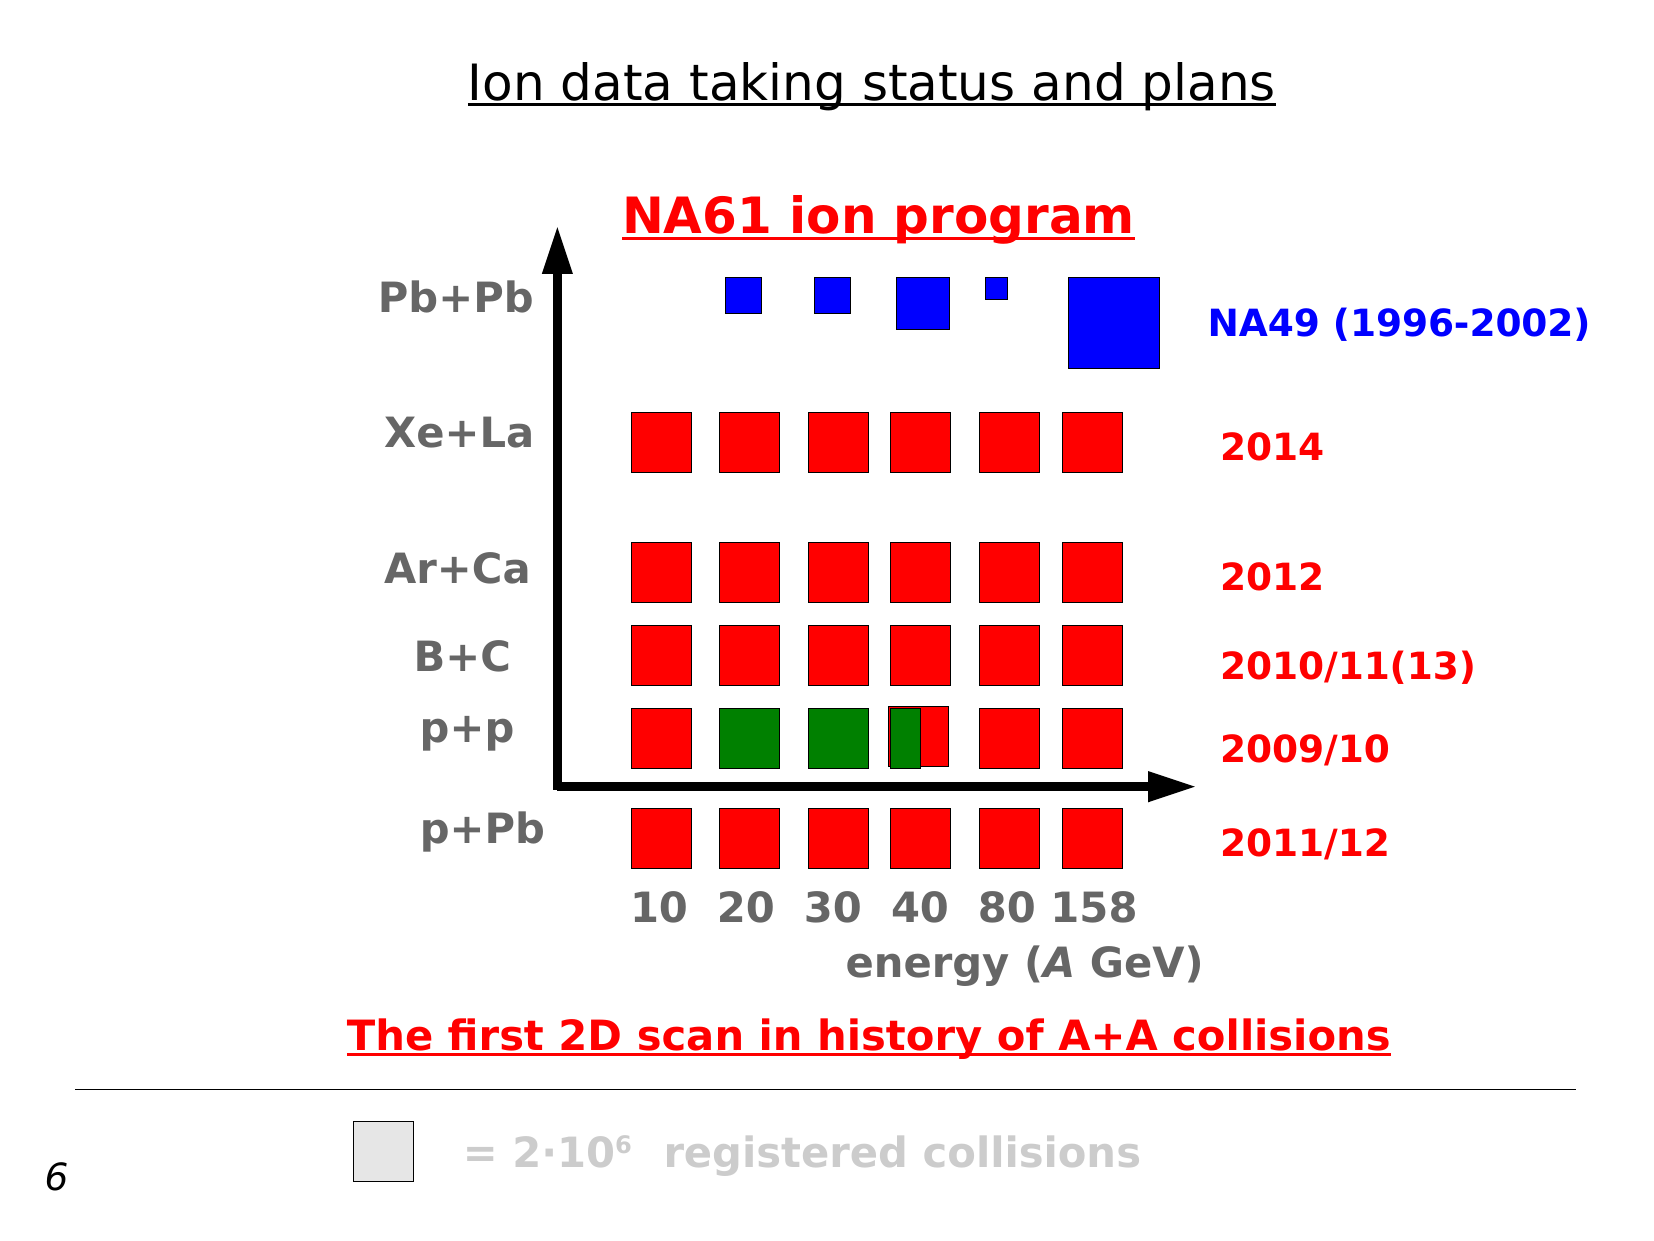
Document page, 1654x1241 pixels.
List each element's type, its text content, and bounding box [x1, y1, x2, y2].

text_box [631, 708, 692, 769]
text_box 2010/11(13) [1220, 644, 1501, 689]
text_box Ar+Ca [384, 544, 532, 594]
text_box 2011/12 [1220, 821, 1391, 866]
text_box [890, 625, 951, 686]
text_box [1062, 808, 1123, 869]
text_box [979, 412, 1040, 473]
text_box Ion data taking status and plans [467, 53, 1276, 112]
text_box [719, 625, 780, 686]
text_box [1062, 542, 1123, 603]
text_box The first 2D scan in history of A+A collisions [346, 1011, 1395, 1061]
text_box [1068, 277, 1160, 369]
text_box [890, 542, 951, 603]
text_box [719, 412, 780, 473]
text_box [631, 542, 692, 603]
text_box 2009/10 [1220, 727, 1391, 771]
text_box [979, 542, 1040, 603]
text_box [719, 808, 780, 869]
text_box [719, 708, 780, 769]
text_box [890, 808, 951, 869]
text_box [985, 277, 1008, 300]
text_box 2014 [1220, 426, 1391, 470]
text_box [896, 277, 950, 330]
text_box p+Pb [419, 804, 546, 853]
text_box = 2∙106 registered collisions [462, 1129, 1144, 1179]
text_box NA49 (1996-2002) [1207, 301, 1592, 346]
text_box [888, 706, 949, 769]
text_box [1062, 708, 1123, 769]
text_box [979, 625, 1040, 686]
text_box [808, 625, 869, 686]
text_box [808, 412, 869, 473]
text_box Pb+Pb [377, 273, 535, 322]
text_box [814, 277, 851, 314]
text_box 10 20 30 40 80 158 [630, 883, 1153, 933]
text_box B+C [413, 633, 529, 682]
text_box [979, 708, 1040, 769]
text_box [808, 542, 869, 603]
text_box [979, 808, 1040, 869]
text_box NA61 ion program [622, 128, 1138, 246]
text_box [808, 808, 869, 869]
text_box [890, 412, 951, 473]
text_box [808, 708, 869, 769]
text_box energy (A GeV) [845, 938, 1224, 988]
text_box [1062, 412, 1123, 473]
text_box [631, 412, 692, 473]
text_box [631, 808, 692, 869]
text_box [1062, 625, 1123, 686]
text_box [353, 1121, 414, 1182]
text_box [719, 542, 780, 603]
text_box [725, 277, 762, 314]
text_box 2012 [1220, 556, 1391, 600]
text_box Xe+La [384, 408, 535, 458]
text_box p+p [419, 704, 535, 753]
text_box [631, 625, 692, 686]
